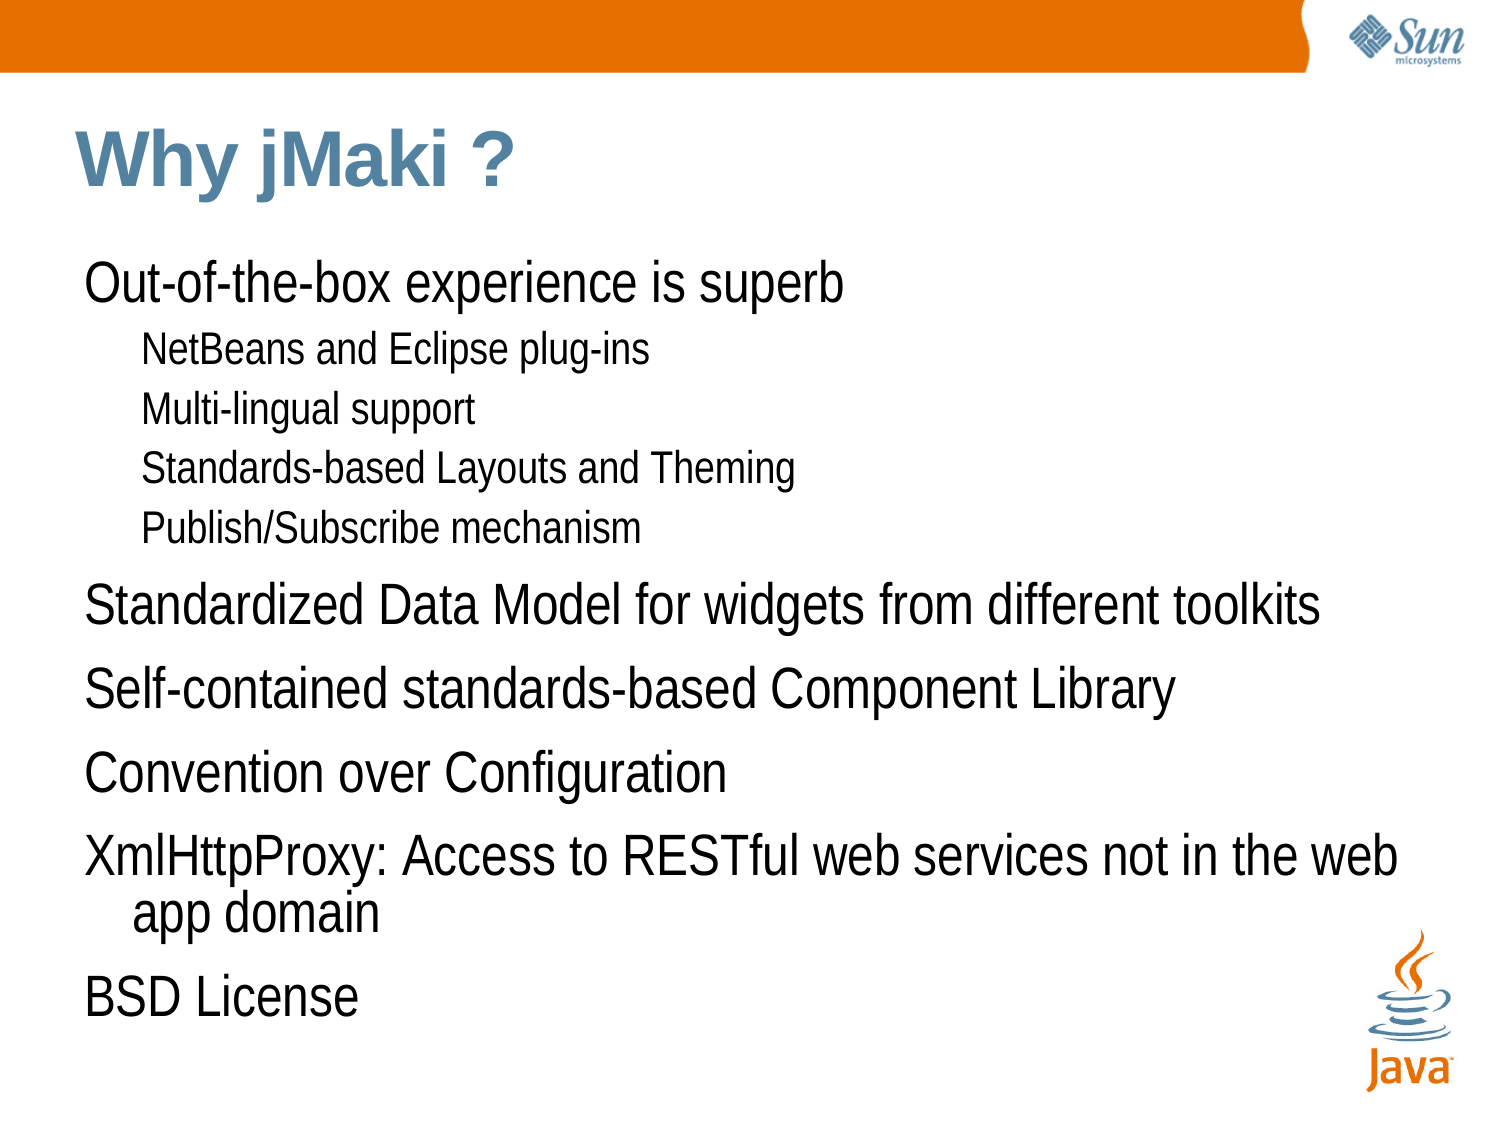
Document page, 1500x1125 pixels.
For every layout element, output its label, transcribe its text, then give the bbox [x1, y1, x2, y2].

list Out-of-the-box experience is superb NetBeans and Eclipse plug-ins Multi-lingual support Standards-based Layouts and Theming Publish/Subscribe mechanism Standardized Data Model for widgets from different toolkits Self-contained standards-based Component Library Convention over Configuration XmlHttpProxy: Access to RESTful web services not in the web app domain BSD License [64, 257, 1402, 1033]
title Why jMaki ? [75, 122, 1438, 228]
picture [1354, 928, 1461, 1097]
picture [0, 0, 1500, 75]
